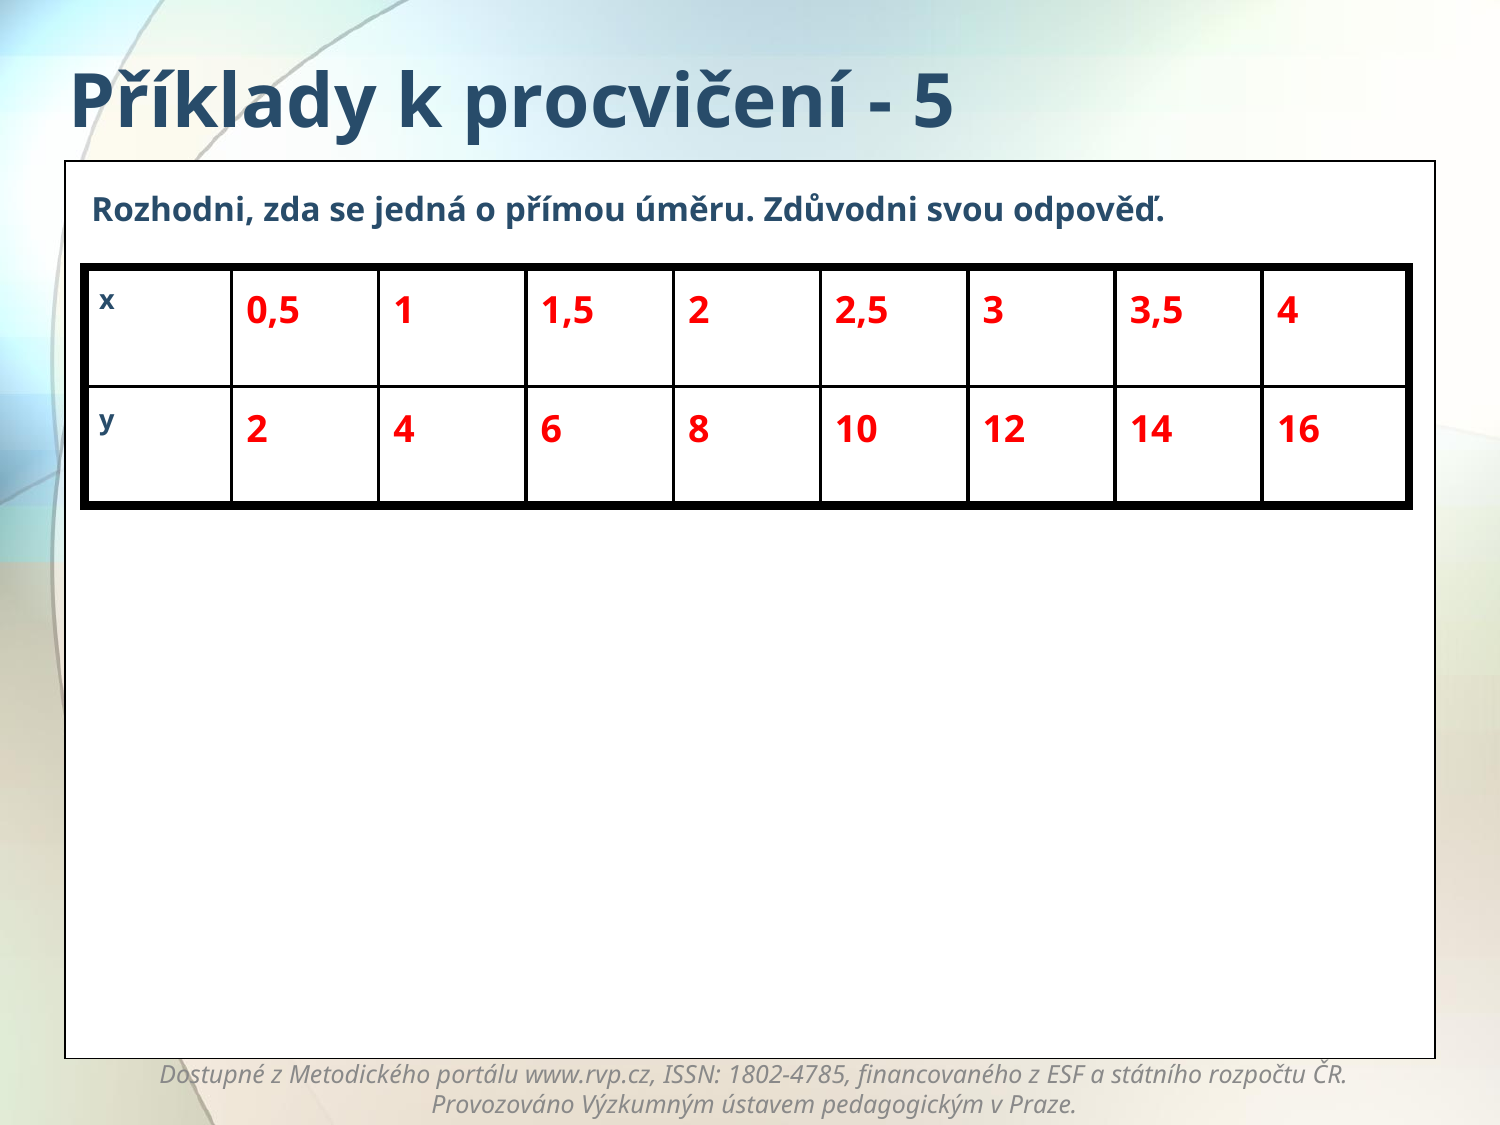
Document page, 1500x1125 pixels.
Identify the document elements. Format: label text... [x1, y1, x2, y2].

table_cell 8 [675, 388, 819, 501]
table_cell 10 [822, 388, 966, 501]
table_header 2,5 [822, 271, 966, 385]
table_cell 6 [528, 388, 672, 501]
table_header x [89, 271, 230, 385]
table_header 1,5 [528, 271, 672, 385]
table_cell 12 [970, 388, 1113, 501]
table_header 1 [380, 271, 524, 385]
table_header 3,5 [1117, 271, 1260, 385]
table_cell 4 [380, 388, 524, 501]
picture [0, 0, 1500, 1125]
table_header 3 [970, 271, 1113, 385]
text_box Rozhodni, zda se jedná o přímou úměru. Zdůvodni svou odpověď. [76, 160, 1400, 256]
table_cell 2 [233, 388, 377, 501]
text_box [64, 160, 1436, 1059]
table_header 4 [1264, 271, 1405, 385]
title Příklady k procvičení - 5 [53, 31, 1379, 182]
table_cell y [89, 388, 230, 501]
table_header 2 [675, 271, 819, 385]
table_cell 16 [1264, 388, 1405, 501]
table_header 0,5 [233, 271, 377, 385]
table_cell 14 [1117, 388, 1260, 501]
